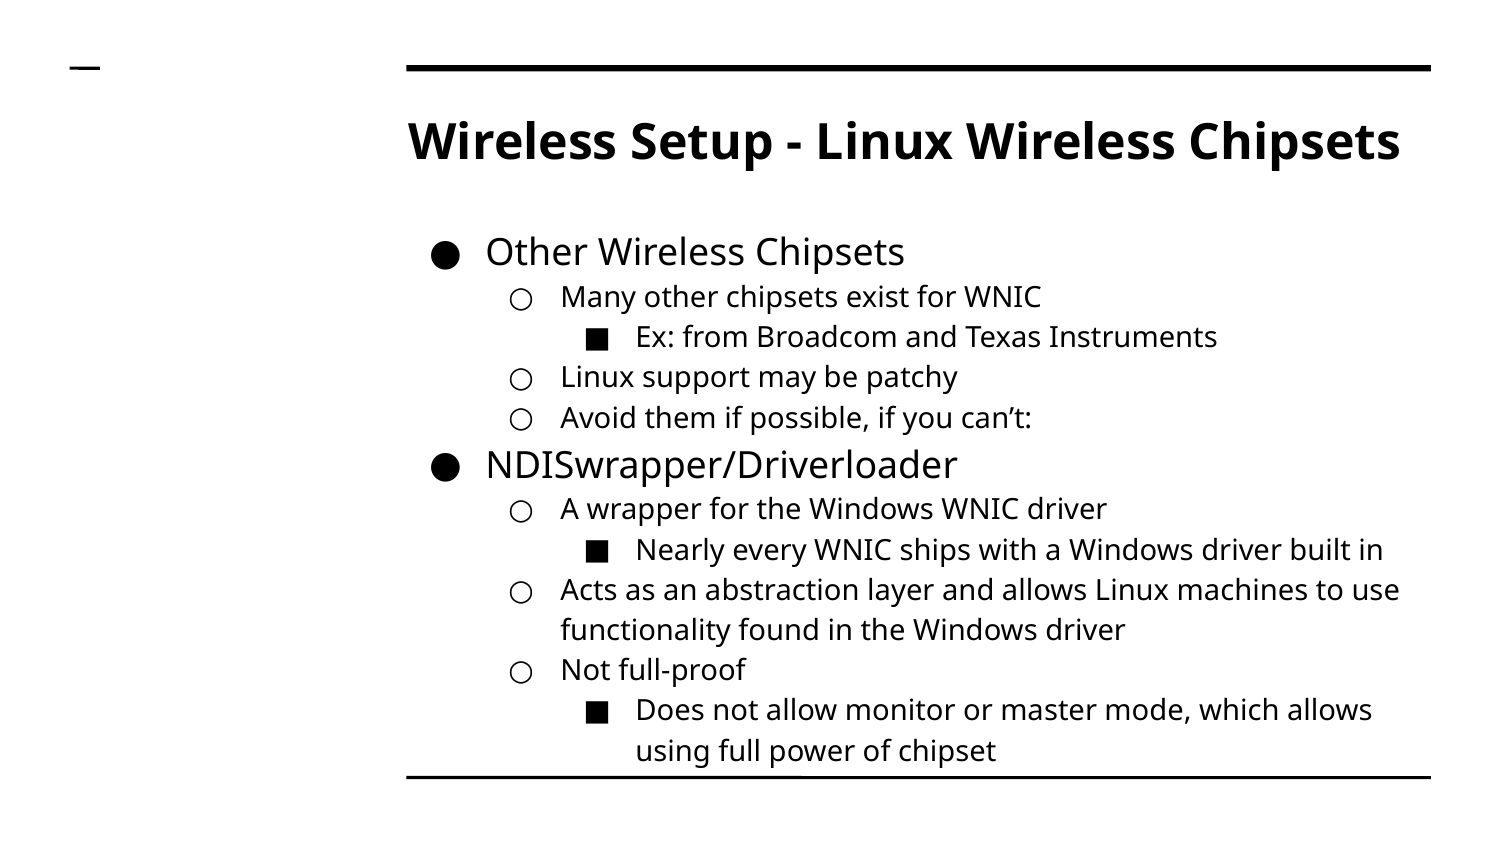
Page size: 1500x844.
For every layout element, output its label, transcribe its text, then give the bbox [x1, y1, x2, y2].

list Other Wireless Chipsets Many other chipsets exist for WNIC Ex: from Broadcom and Texas Instruments Linux support may be patchy Avoid them if possible, if you can’t: NDISwrapper/Driverloader A wrapper for the Windows WNIC driver Nearly every WNIC ships with a Windows driver built in Acts as an abstraction layer and allows Linux machines to use functionality found in the Windows driver Not full-proof Does not allow monitor or master mode, which allows using full power of chipset [395, 206, 1433, 755]
title Wireless Setup - Linux Wireless Chipsets [393, 94, 1431, 199]
